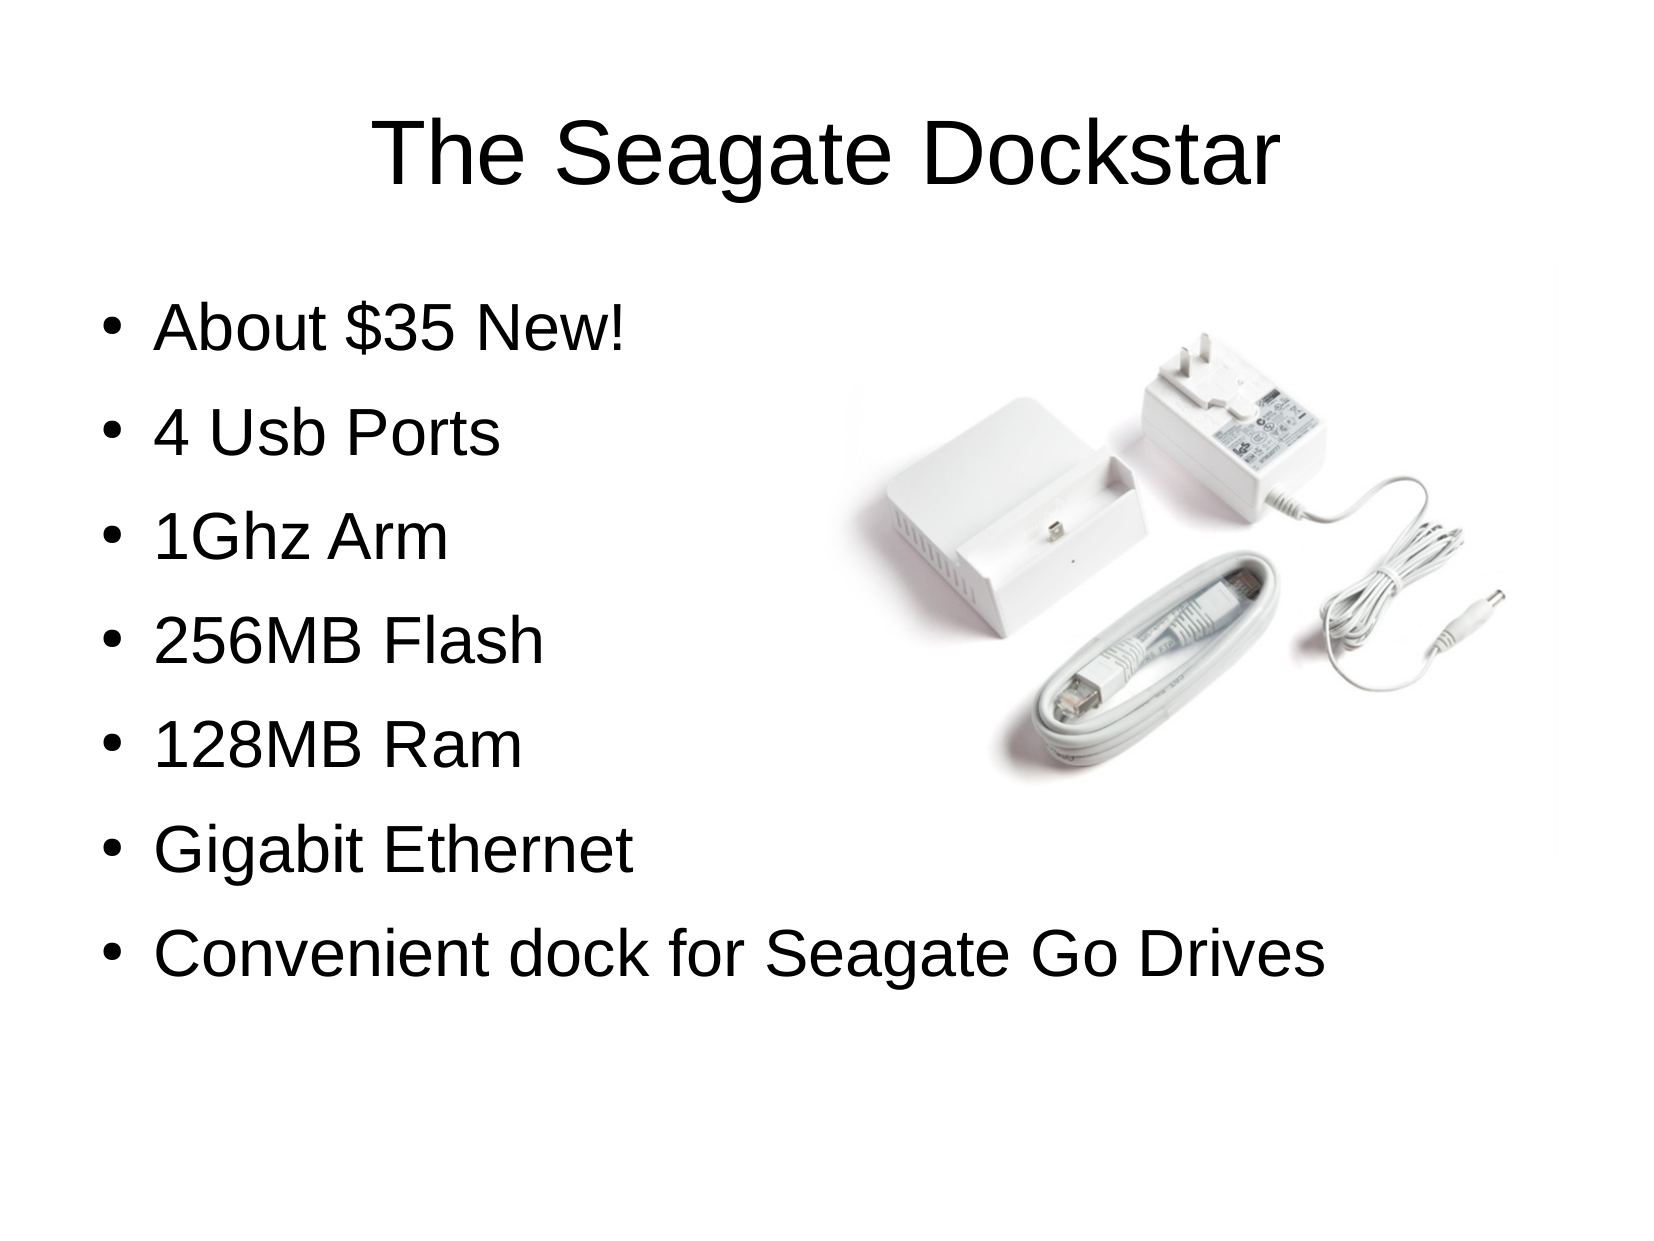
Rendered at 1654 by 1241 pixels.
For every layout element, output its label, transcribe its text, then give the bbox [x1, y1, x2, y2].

picture [787, 265, 1571, 854]
title The Seagate Dockstar [82, 56, 1571, 250]
list About $35 New! 4 Usb Ports 1Ghz Arm 256MB Flash 128MB Ram Gigabit Ethernet Convenient dock for Seagate Go Drives [82, 290, 1571, 1109]
